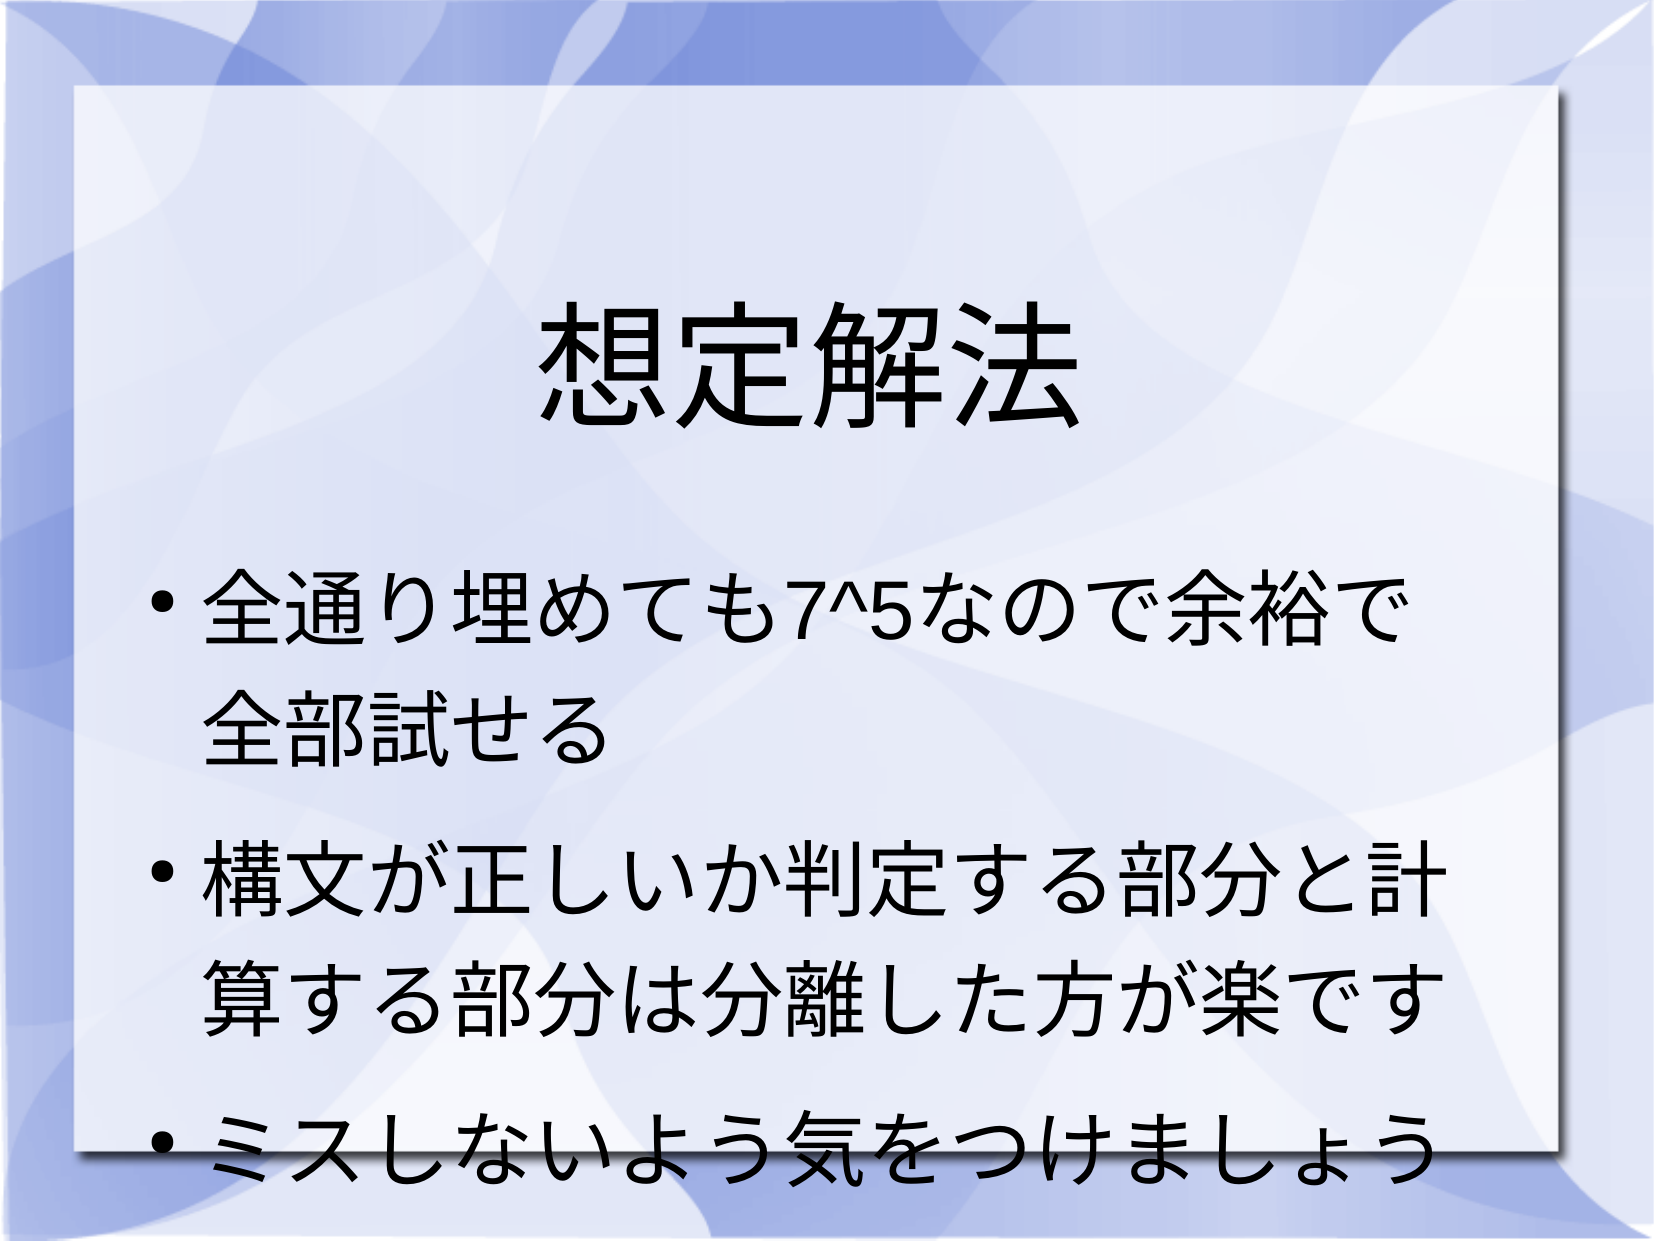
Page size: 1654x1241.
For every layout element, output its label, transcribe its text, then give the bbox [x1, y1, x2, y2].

title 想定解法 [82, 253, 1536, 461]
list 全通り埋めても7^5なので余裕で全部試せる 構文が正しいか判定する部分と計算する部分は分離した方が楽です ミスしないよう気をつけましょう [129, 543, 1489, 1241]
picture [0, 0, 1654, 1241]
